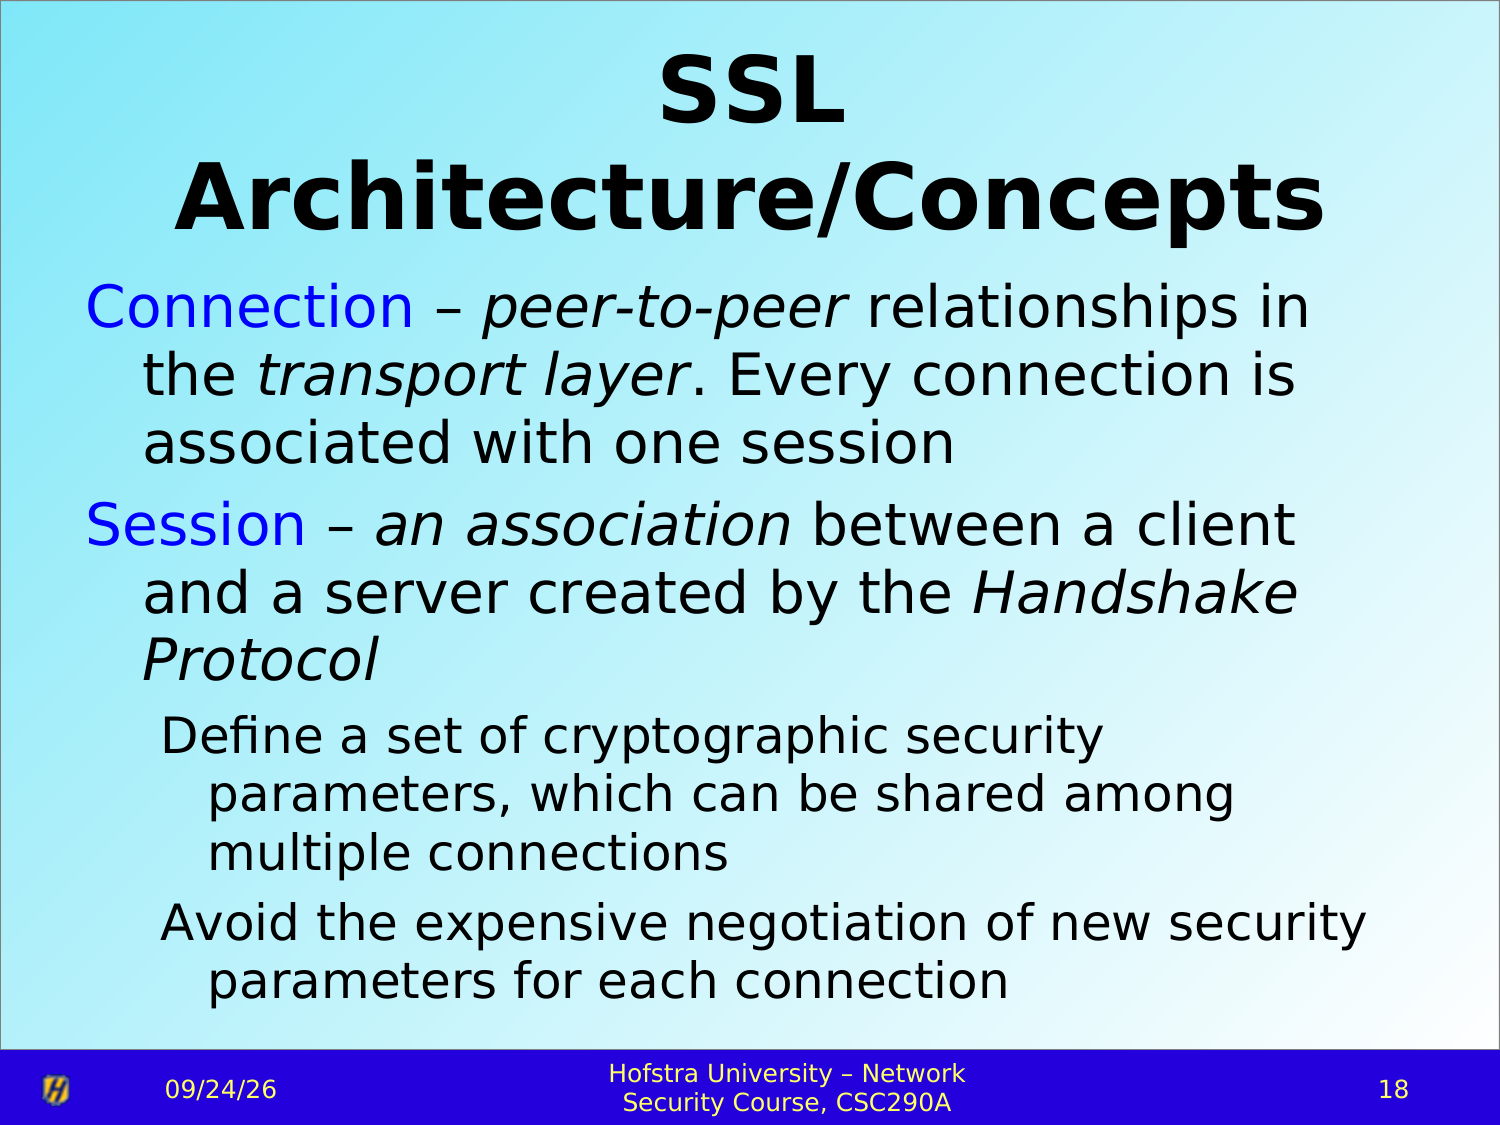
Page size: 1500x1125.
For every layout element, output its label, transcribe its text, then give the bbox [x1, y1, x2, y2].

title SSL Architecture/Concepts [112, 29, 1391, 259]
list Connection – peer-to-peer relationships in the transport layer. Every connection is associated with one session Session – an association between a client and a server created by the Handshake Protocol Define a set of cryptographic security parameters, which can be shared among multiple connections Avoid the expensive negotiation of new security parameters for each connection [71, 265, 1426, 1051]
picture [37, 1072, 76, 1110]
